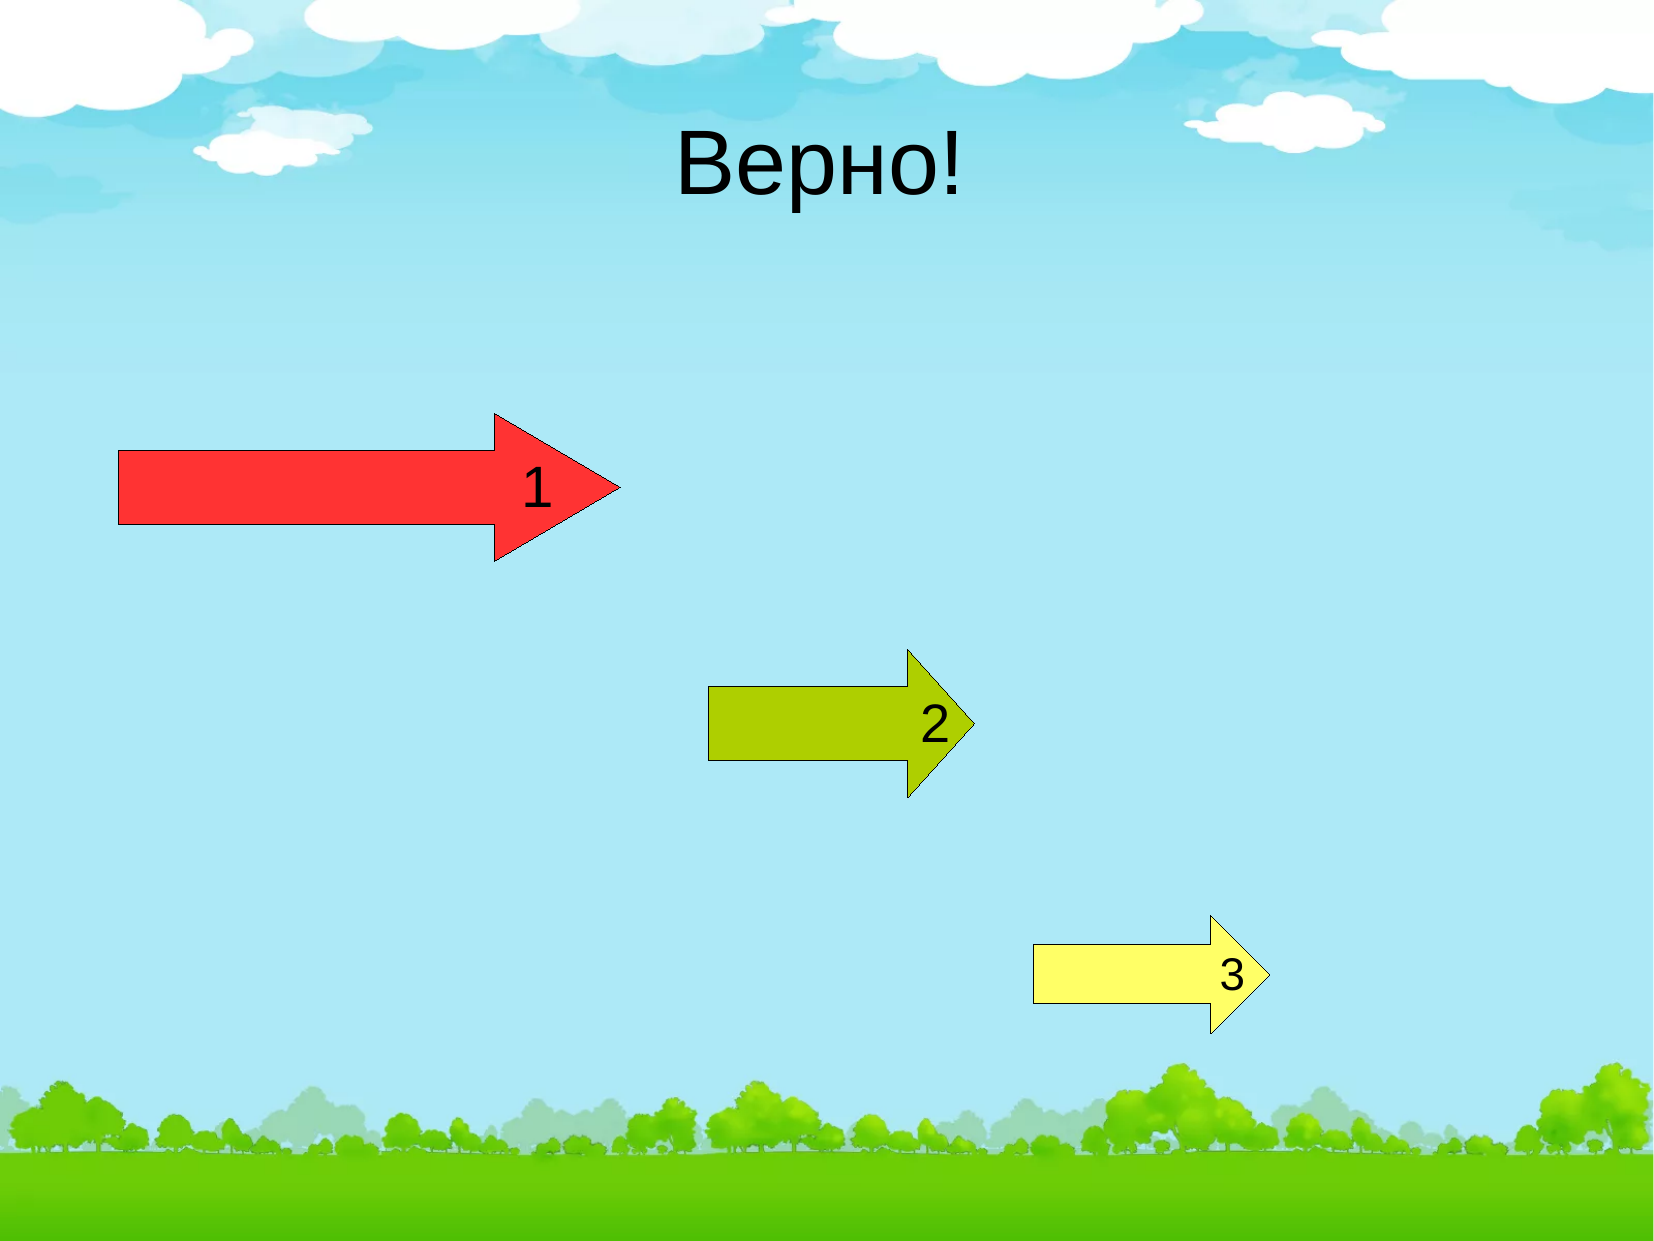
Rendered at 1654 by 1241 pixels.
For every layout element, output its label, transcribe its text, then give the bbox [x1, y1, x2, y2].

text_box 3 [1033, 915, 1270, 1034]
text_box 2 [708, 649, 975, 798]
text_box 1 [118, 413, 621, 562]
picture [0, 0, 1654, 1241]
title Верно! [88, 59, 1577, 267]
